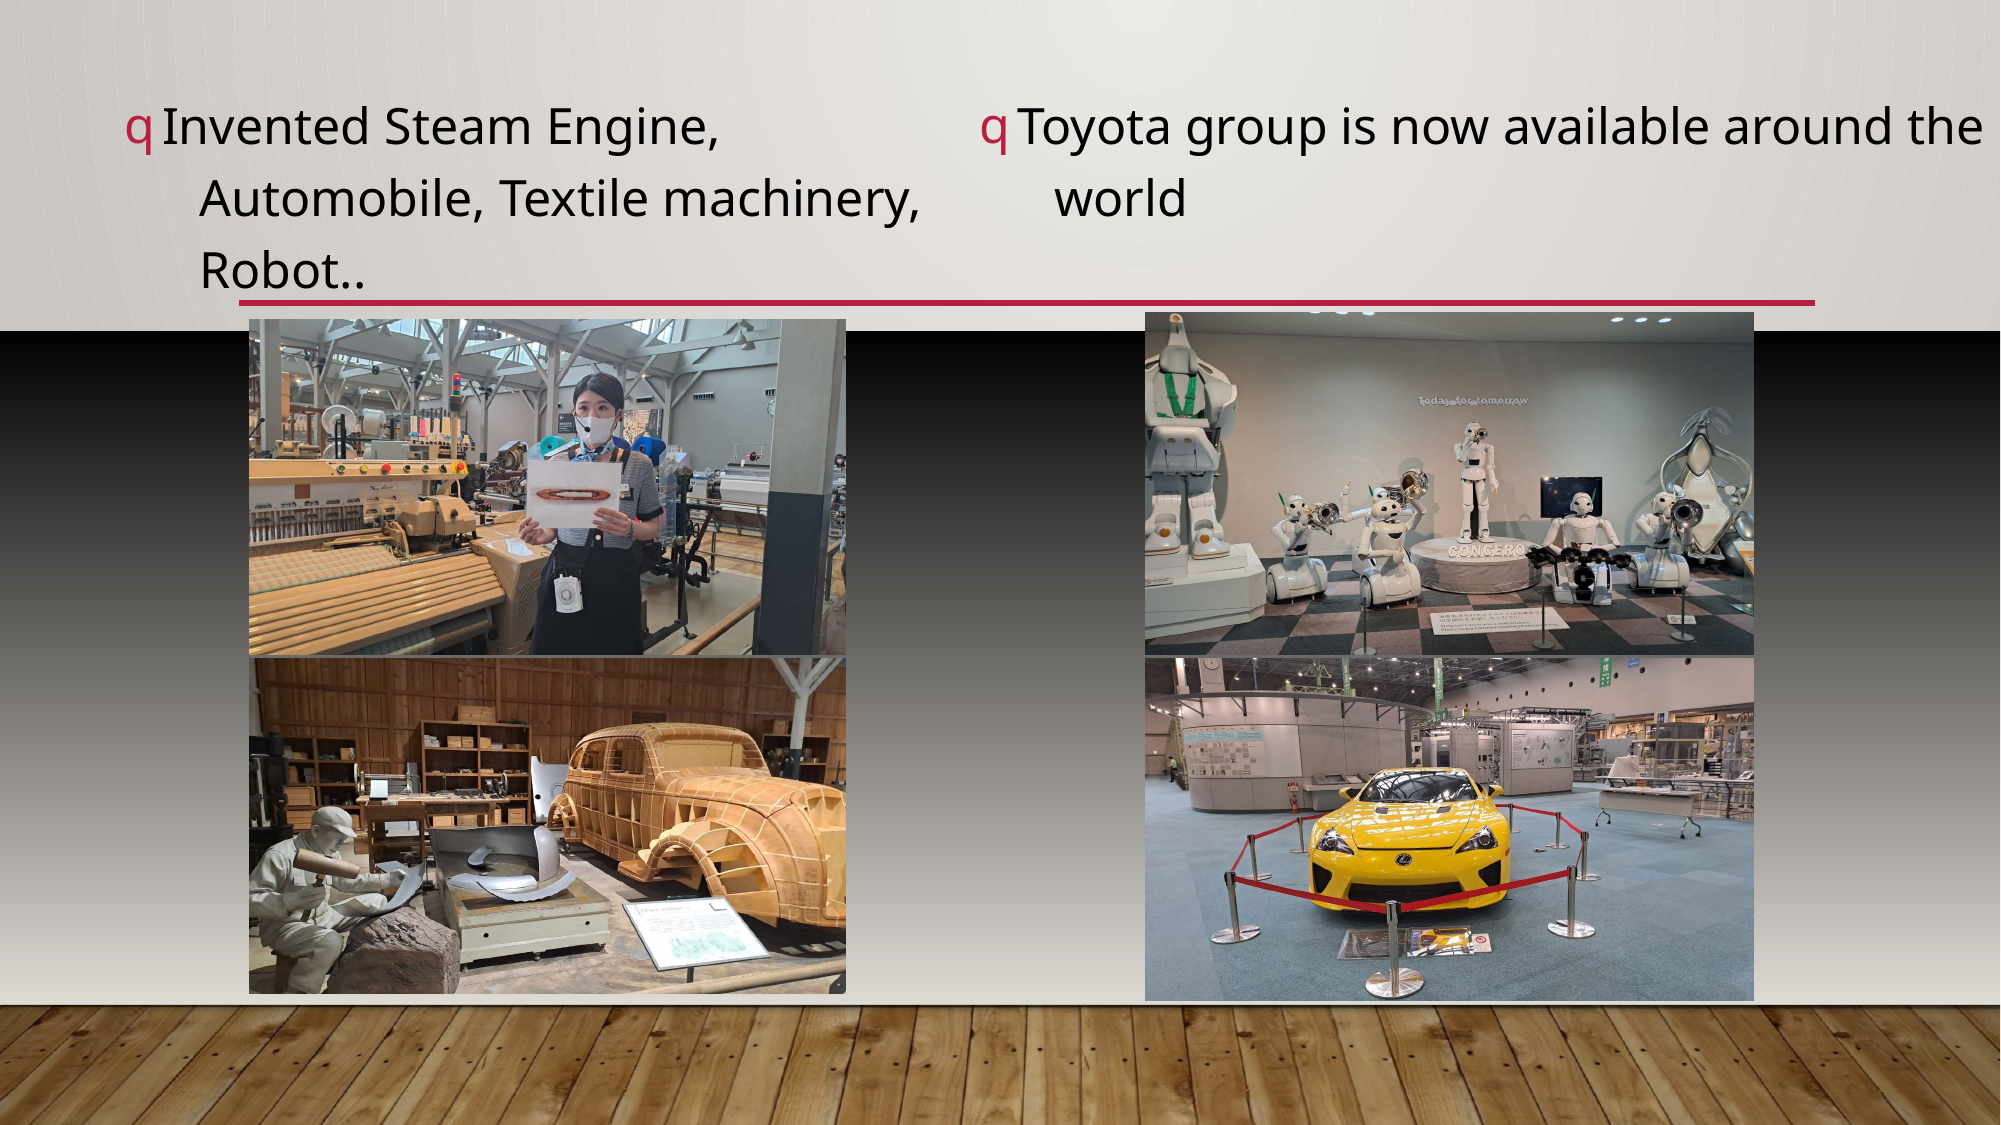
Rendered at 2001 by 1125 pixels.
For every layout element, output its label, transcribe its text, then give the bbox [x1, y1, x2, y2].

list Toyota group is now available around the world [964, 75, 2000, 642]
picture [1145, 658, 1754, 1001]
picture [249, 658, 846, 994]
text_box Invented Steam Engine, Automobile, Textile machinery, Robot.. [109, 75, 952, 642]
picture [1145, 312, 1754, 655]
picture [249, 642, 846, 655]
